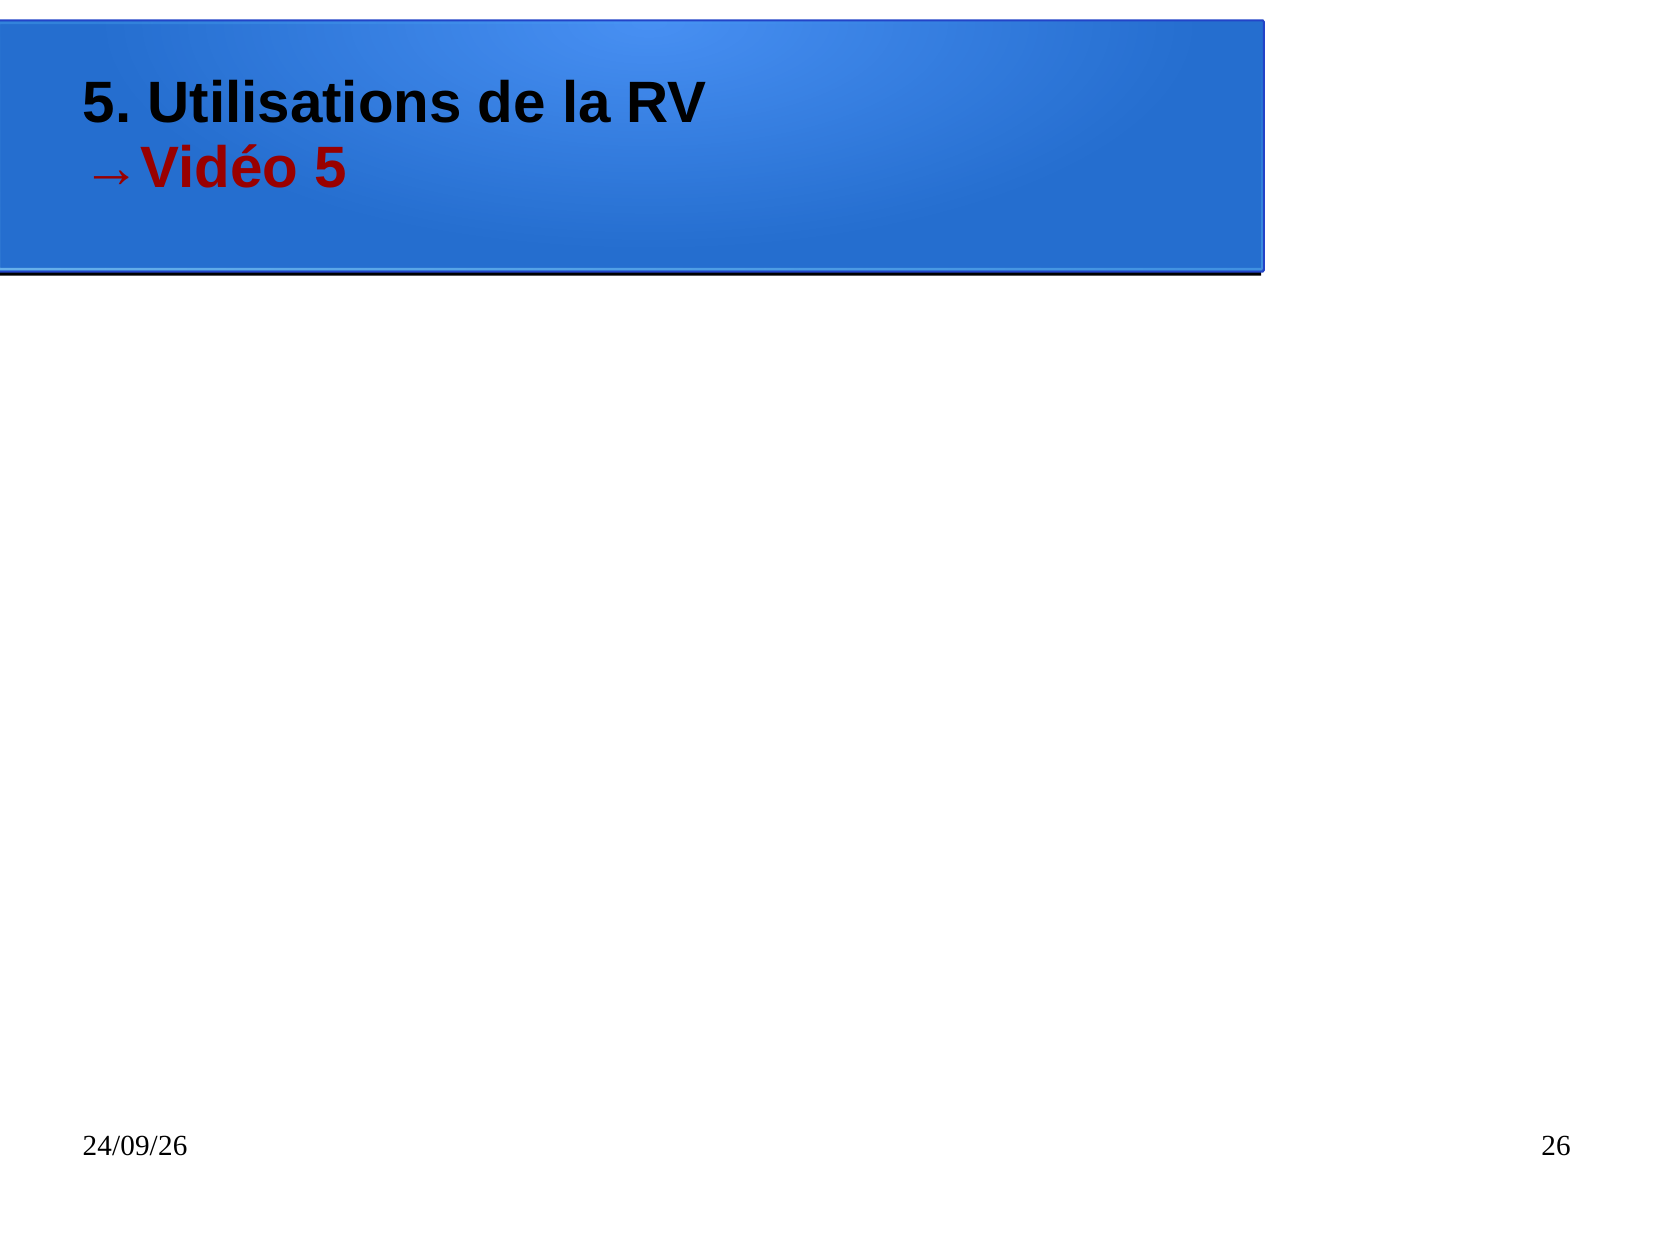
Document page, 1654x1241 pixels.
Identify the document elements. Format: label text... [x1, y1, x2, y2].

title 5. Utilisations de la RV →Vidéo 5 [82, 69, 1264, 238]
